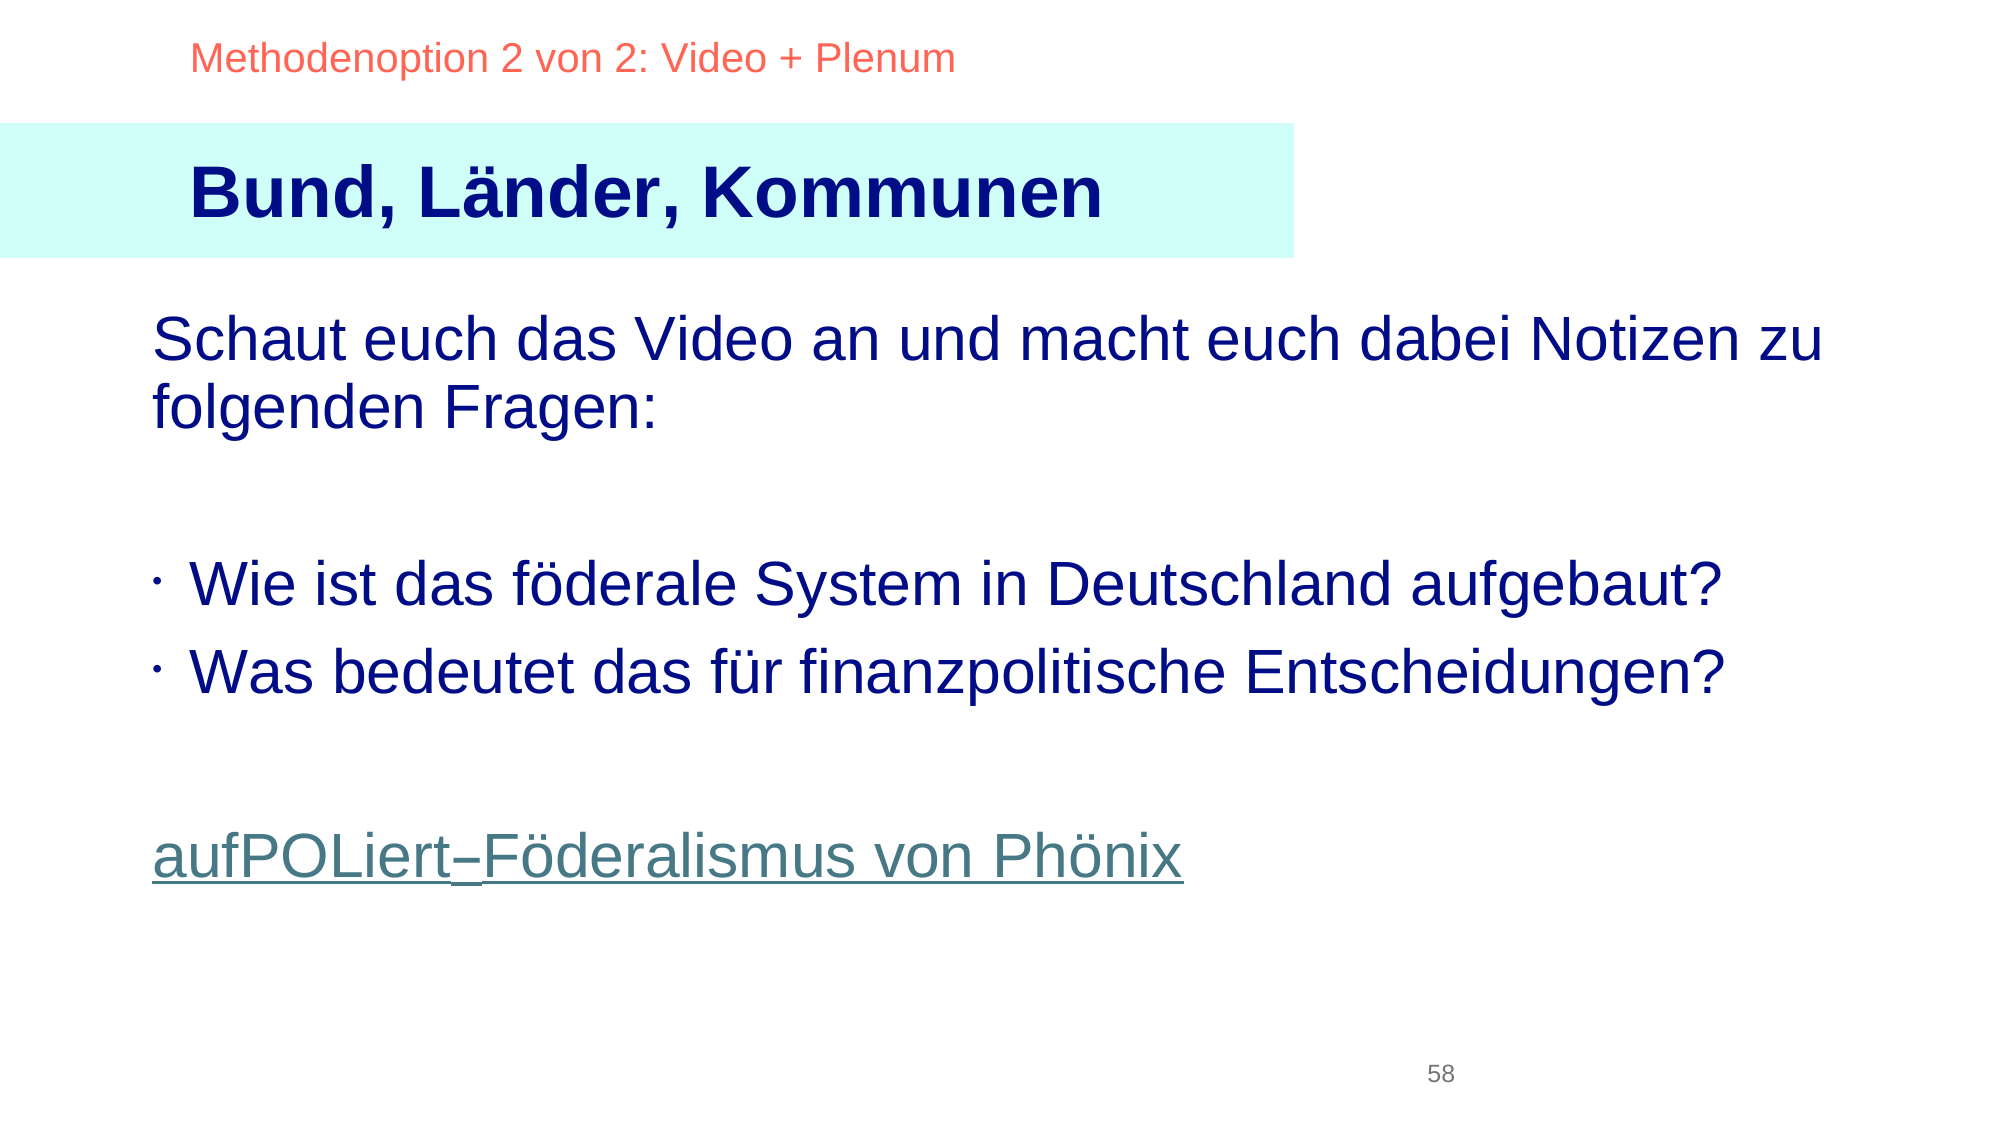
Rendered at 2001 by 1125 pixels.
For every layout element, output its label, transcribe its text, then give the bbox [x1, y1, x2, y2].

list Methodenoption 2 von 2: Video + Plenum [137, 28, 1119, 108]
list Schaut euch das Video an und macht euch dabei Notizen zu folgenden Fragen: Wie ist das föderale System in Deutschland aufgebaut? Was bedeutet das für finanzpolitische Entscheidungen? aufPOLiert – Föderalismus von Phönix [137, 299, 1863, 1014]
list Bund, Länder, Kommunen [137, 129, 1556, 258]
